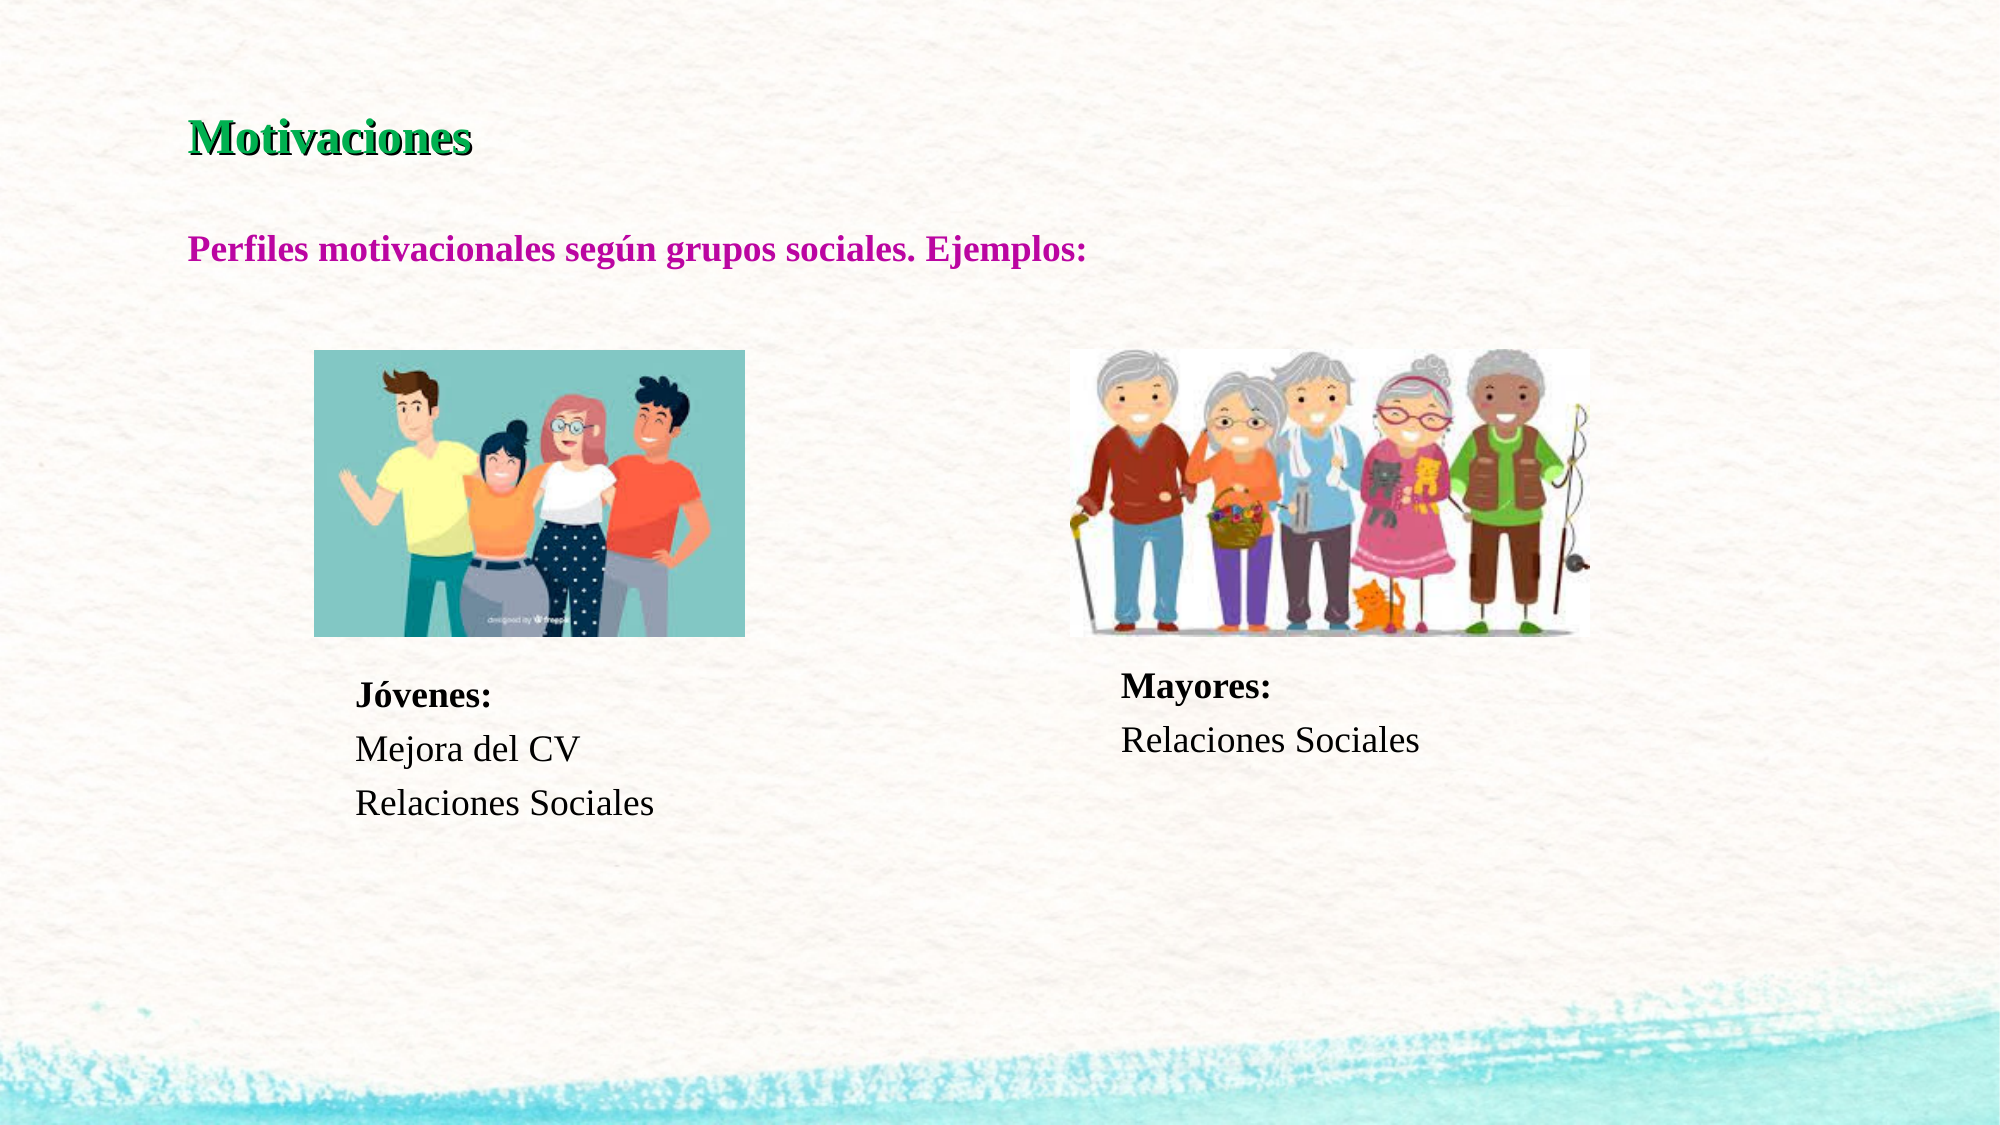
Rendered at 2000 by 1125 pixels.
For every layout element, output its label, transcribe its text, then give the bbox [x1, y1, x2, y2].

text_box Perfiles motivacionales según grupos sociales. Ejemplos: [173, 220, 1756, 736]
text_box Motivaciones [173, 101, 1626, 178]
picture [0, 0, 2000, 1125]
text_box Jóvenes: Mejora del CV Relaciones Sociales [340, 667, 719, 870]
text_box Mayores: Relaciones Sociales [1106, 657, 1520, 790]
